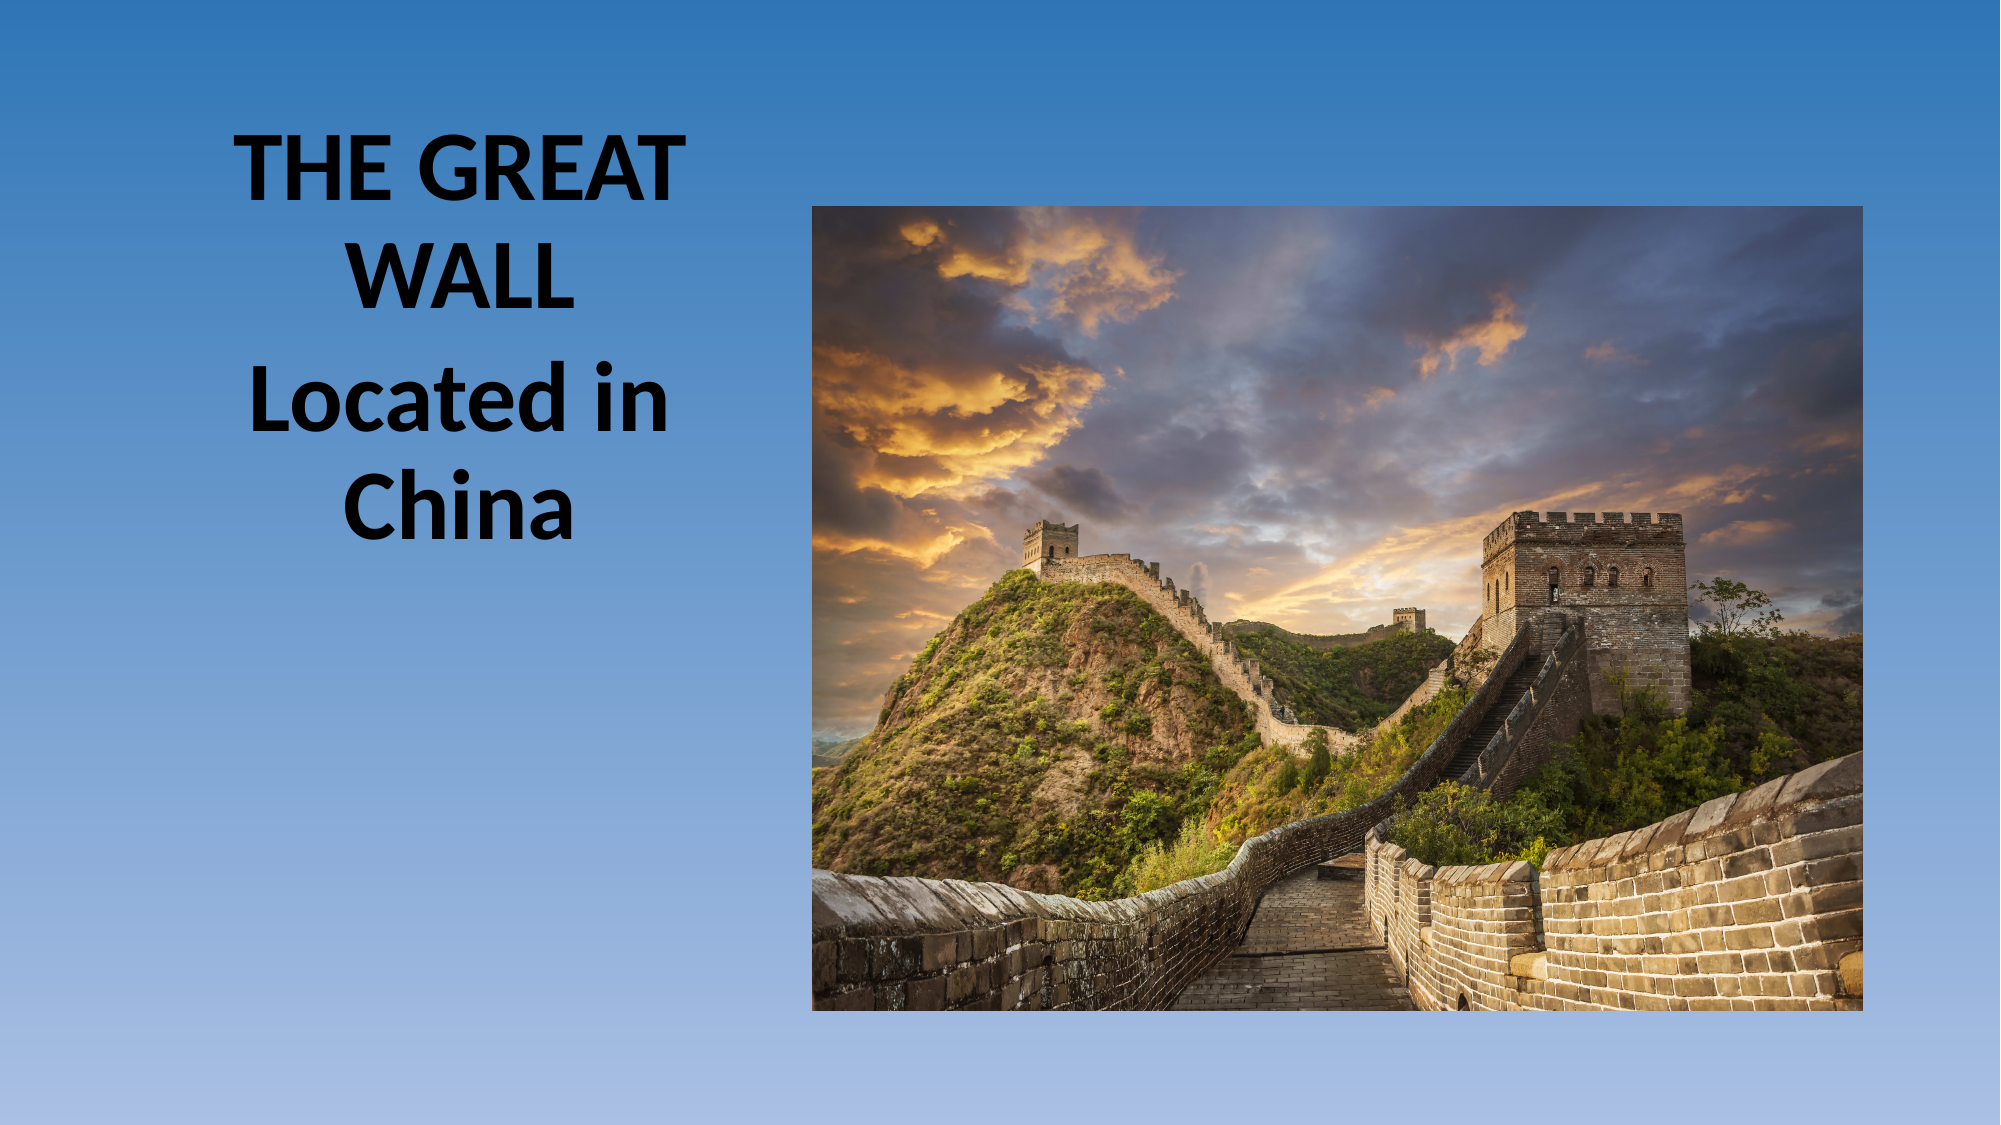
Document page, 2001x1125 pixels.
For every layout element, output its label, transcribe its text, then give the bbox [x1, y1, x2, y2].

picture [812, 206, 1863, 1011]
title THE GREAT WALL [137, 75, 783, 337]
list Located in China [137, 337, 783, 963]
